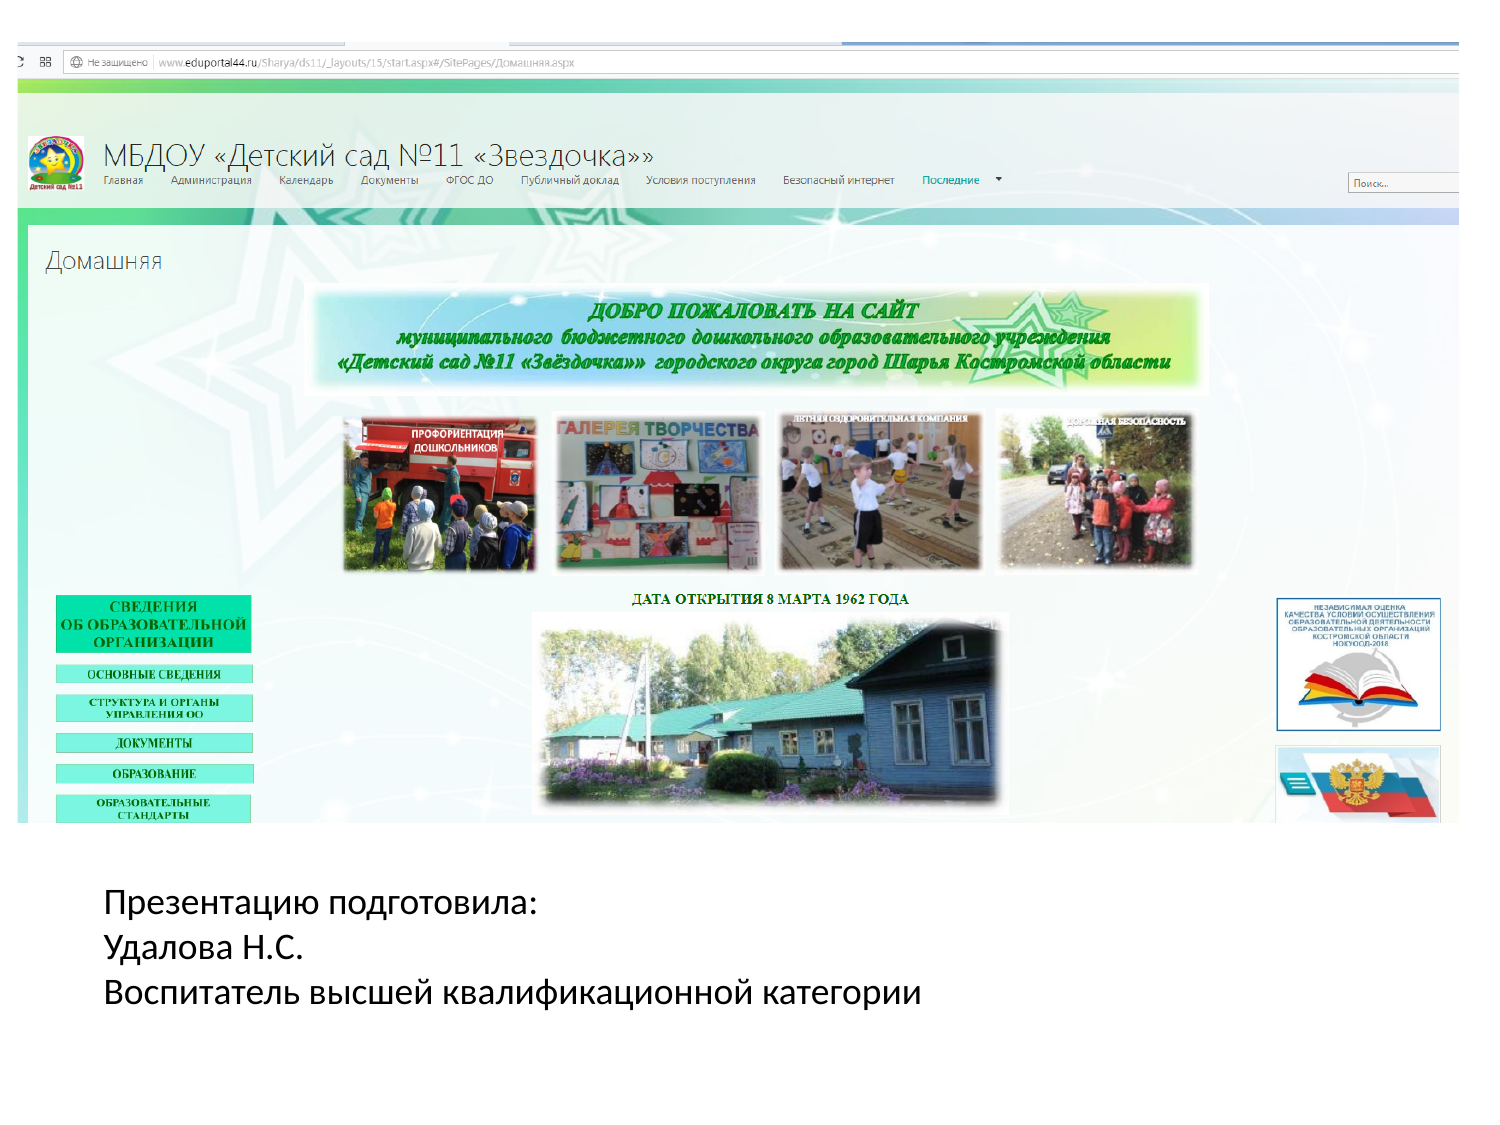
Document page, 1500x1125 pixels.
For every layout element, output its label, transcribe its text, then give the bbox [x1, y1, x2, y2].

subtitle Презентацию подготовила: Удалова Н.С. Воспитатель высшей квалификационной категории [88, 869, 1139, 1125]
picture [17, 42, 1459, 823]
